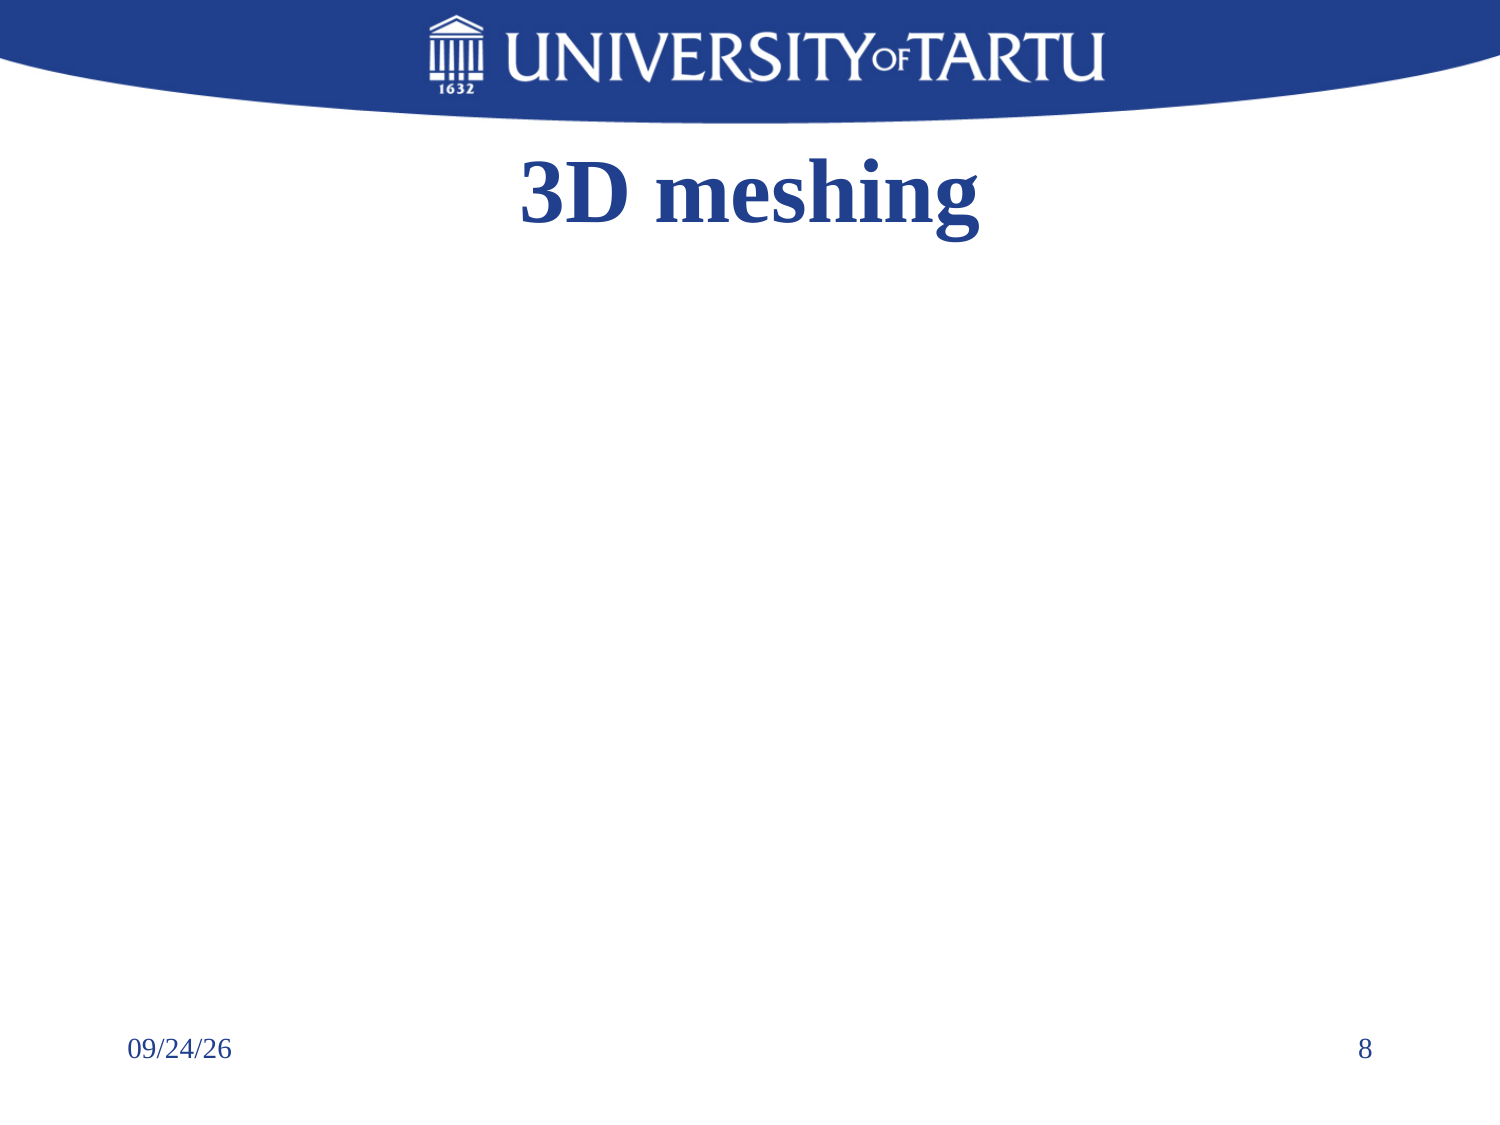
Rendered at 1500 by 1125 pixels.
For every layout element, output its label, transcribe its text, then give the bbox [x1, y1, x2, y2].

title 3D meshing [112, 118, 1388, 266]
picture [0, 0, 1500, 1125]
